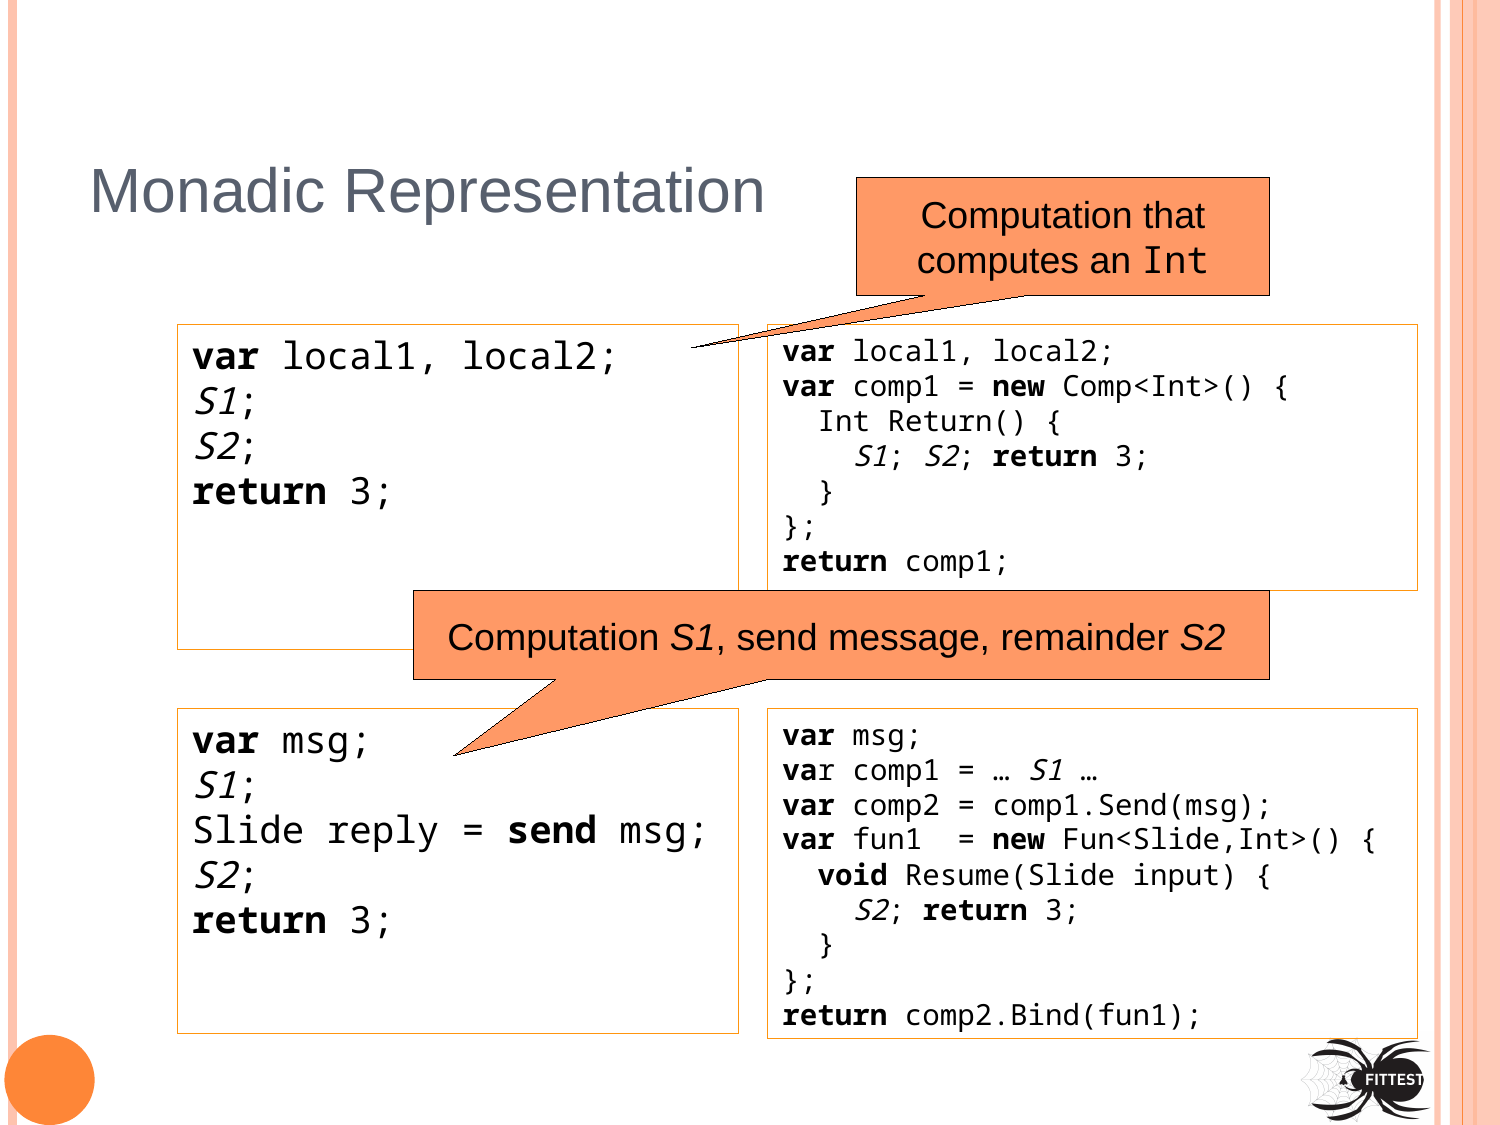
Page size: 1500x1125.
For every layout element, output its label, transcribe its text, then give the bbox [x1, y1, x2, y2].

text_box Computation S1, send message, remainder S2 [413, 590, 1270, 756]
text_box var local1, local2; S1; S2; return 3; [177, 324, 739, 650]
text_box var msg; var comp1 = … S1 … var comp2 = comp1.Send(msg); var fun1 = new Fun<Slide,Int>() { void Resume(Slide input) { S2; return 3; } }; return comp2.Bind(fun1); [767, 708, 1418, 1039]
text_box var local1, local2; var comp1 = new Comp<Int>() { Int Return() { S1; S2; return 3; } }; return comp1; [767, 324, 1418, 591]
text_box Computation that computes an Int [691, 177, 1270, 348]
text_box var msg; S1; Slide reply = send msg; S2; return 3; [177, 708, 739, 1034]
title Monadic Representation [74, 44, 1300, 233]
